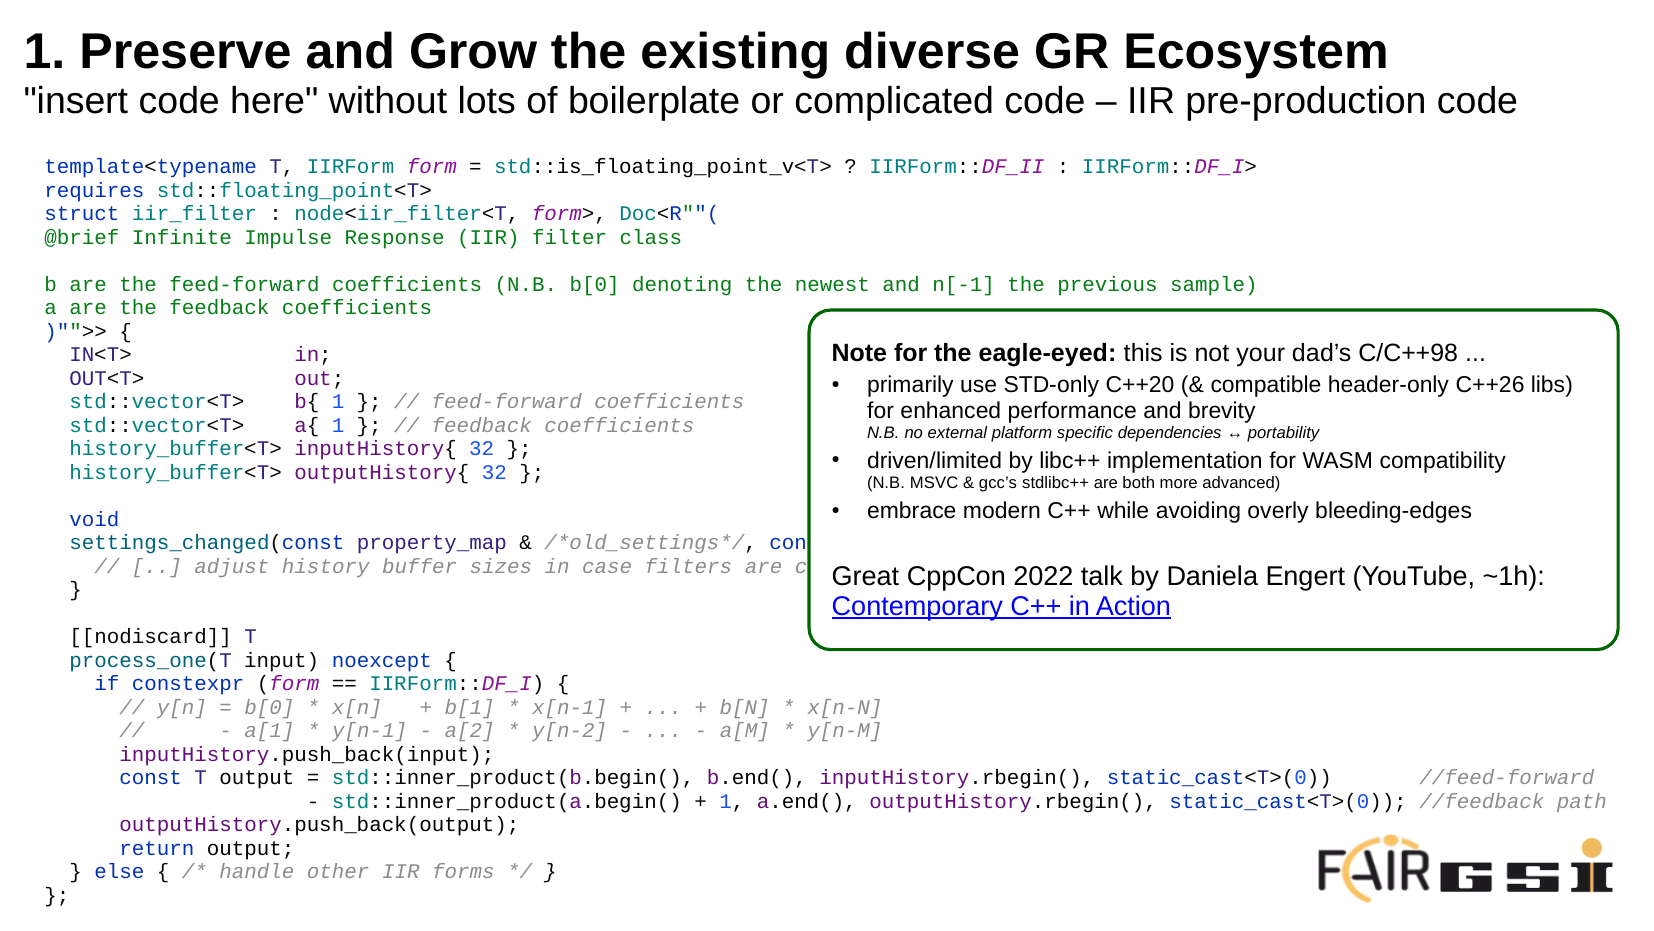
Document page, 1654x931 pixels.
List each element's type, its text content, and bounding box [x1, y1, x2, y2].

list template<typename T, IIRForm form = std::is_floating_point_v<T> ? IIRForm::DF_II : IIRForm::DF_I> requires std::floating_point<T> struct iir_filter : node<iir_filter<T, form>, Doc<R""( @brief Infinite Impulse Response (IIR) filter class b are the feed-forward coefficients (N.B. b[0] denoting the newest and n[-1] the previous sample) a are the feedback coefficients )"">> { IN<T> in; OUT<T> out; std::vector<T> b{ 1 }; // feed-forward coefficients std::vector<T> a{ 1 }; // feedback coefficients history_buffer<T> inputHistory{ 32 }; history_buffer<T> outputHistory{ 32 }; void settings_changed(const property_map & /*old_settings*/, const property_map &new_settings) noexcept { // [..] adjust history buffer sizes in case filters are changed } [[nodiscard]] T process_one(T input) noexcept { if constexpr (form == IIRForm::DF_I) { // y[n] = b[0] * x[n] + b[1] * x[n-1] + ... + b[N] * x[n-N] // - a[1] * y[n-1] - a[2] * y[n-2] - ... - a[M] * y[n-M] inputHistory.push_back(input); const T output = std::inner_product(b.begin(), b.end(), inputHistory.rbegin(), static_cast<T>(0)) //feed-forward - std::inner_product(a.begin() + 1, a.end(), outputHistory.rbegin(), static_cast<T>(0)); //feedback path outputHistory.push_back(output); return output; } else { /* handle other IIR forms */ } }; [44, 156, 1610, 827]
picture [1439, 836, 1615, 895]
picture [1318, 833, 1430, 904]
text_box Note for the eagle-eyed: this is not your dad’s C/C++98 ... primarily use STD-only C++20 (& compatible header-only C++26 libs) for enhanced performance and brevity N.B. no external platform specific dependencies ↔ portability driven/limited by libc++ implementation for WASM compatibility (N.B. MSVC & gcc’s stdlibc++ are both more advanced) embrace modern C++ while avoiding overly bleeding-edges Great CppCon 2022 talk by Daniela Engert (YouTube, ~1h): Contemporary C++ in Action [809, 310, 1619, 650]
title 1. Preserve and Grow the existing diverse GR Ecosystem "insert code here" without lots of boilerplate or complicated code – IIR pre-production code [23, 5, 1638, 139]
